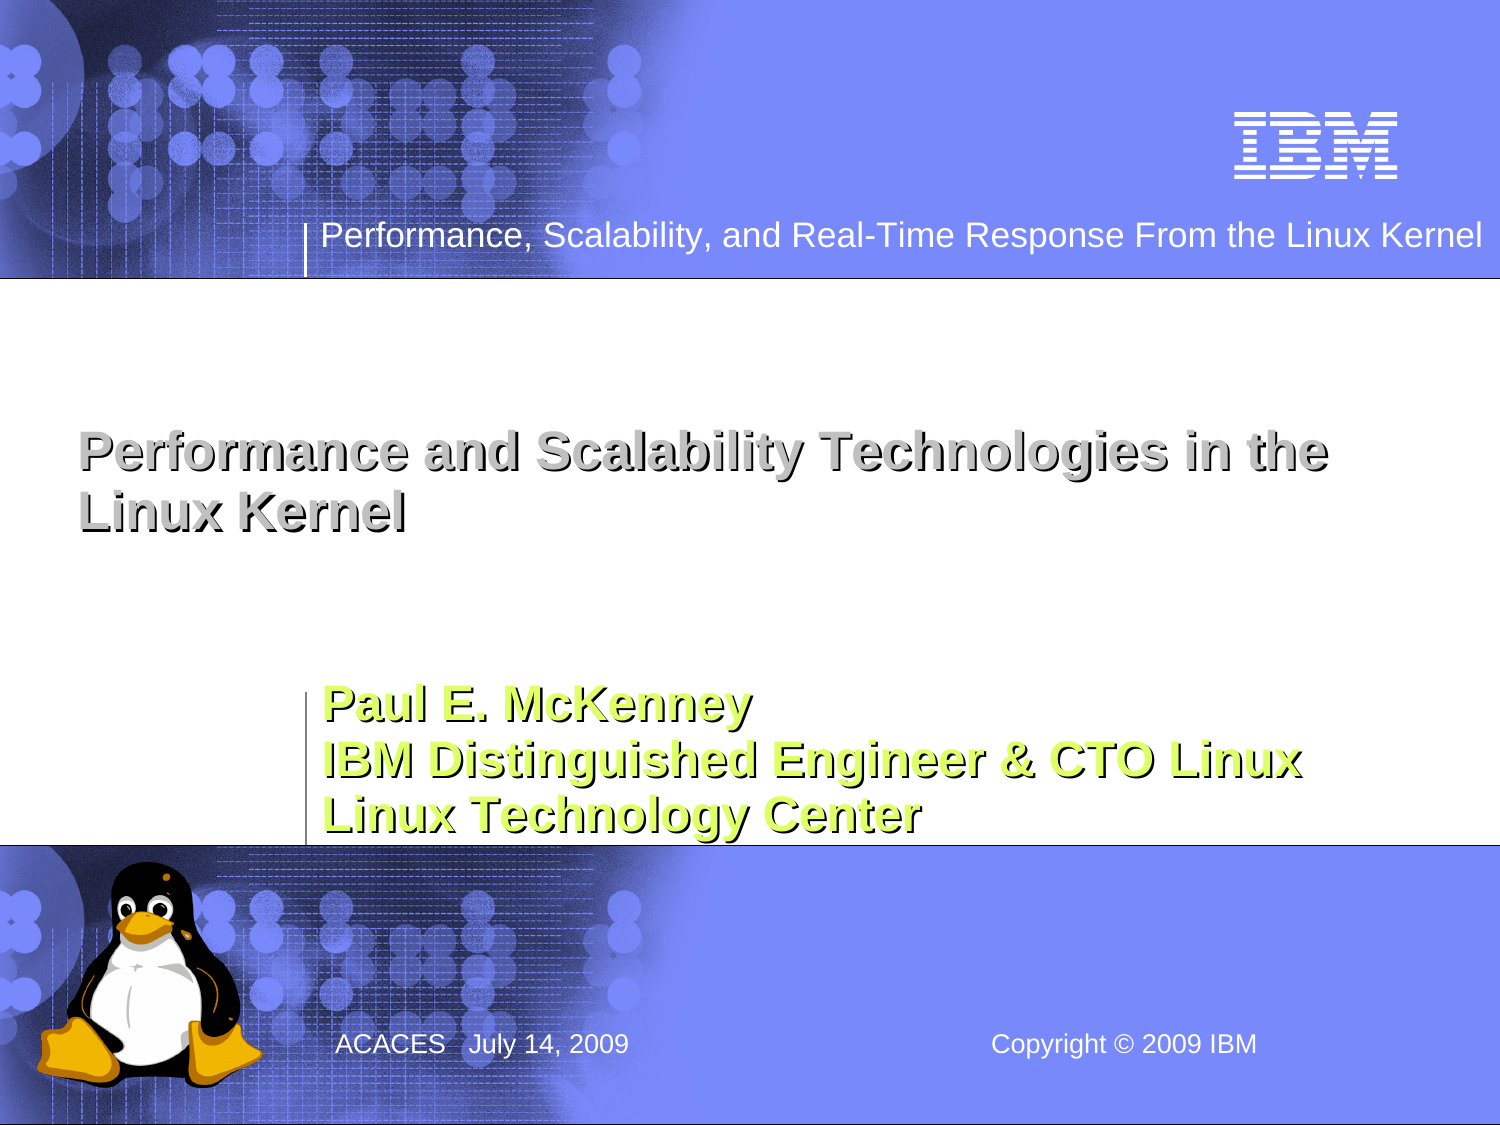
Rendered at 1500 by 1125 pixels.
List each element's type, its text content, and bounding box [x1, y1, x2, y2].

title Performance and Scalability Technologies in the Linux Kernel [62, 412, 1388, 654]
subtitle Paul E. McKenney IBM Distinguished Engineer & CTO Linux Linux Technology Center [306, 667, 1357, 850]
picture [0, 0, 1500, 278]
picture [0, 846, 1500, 1124]
